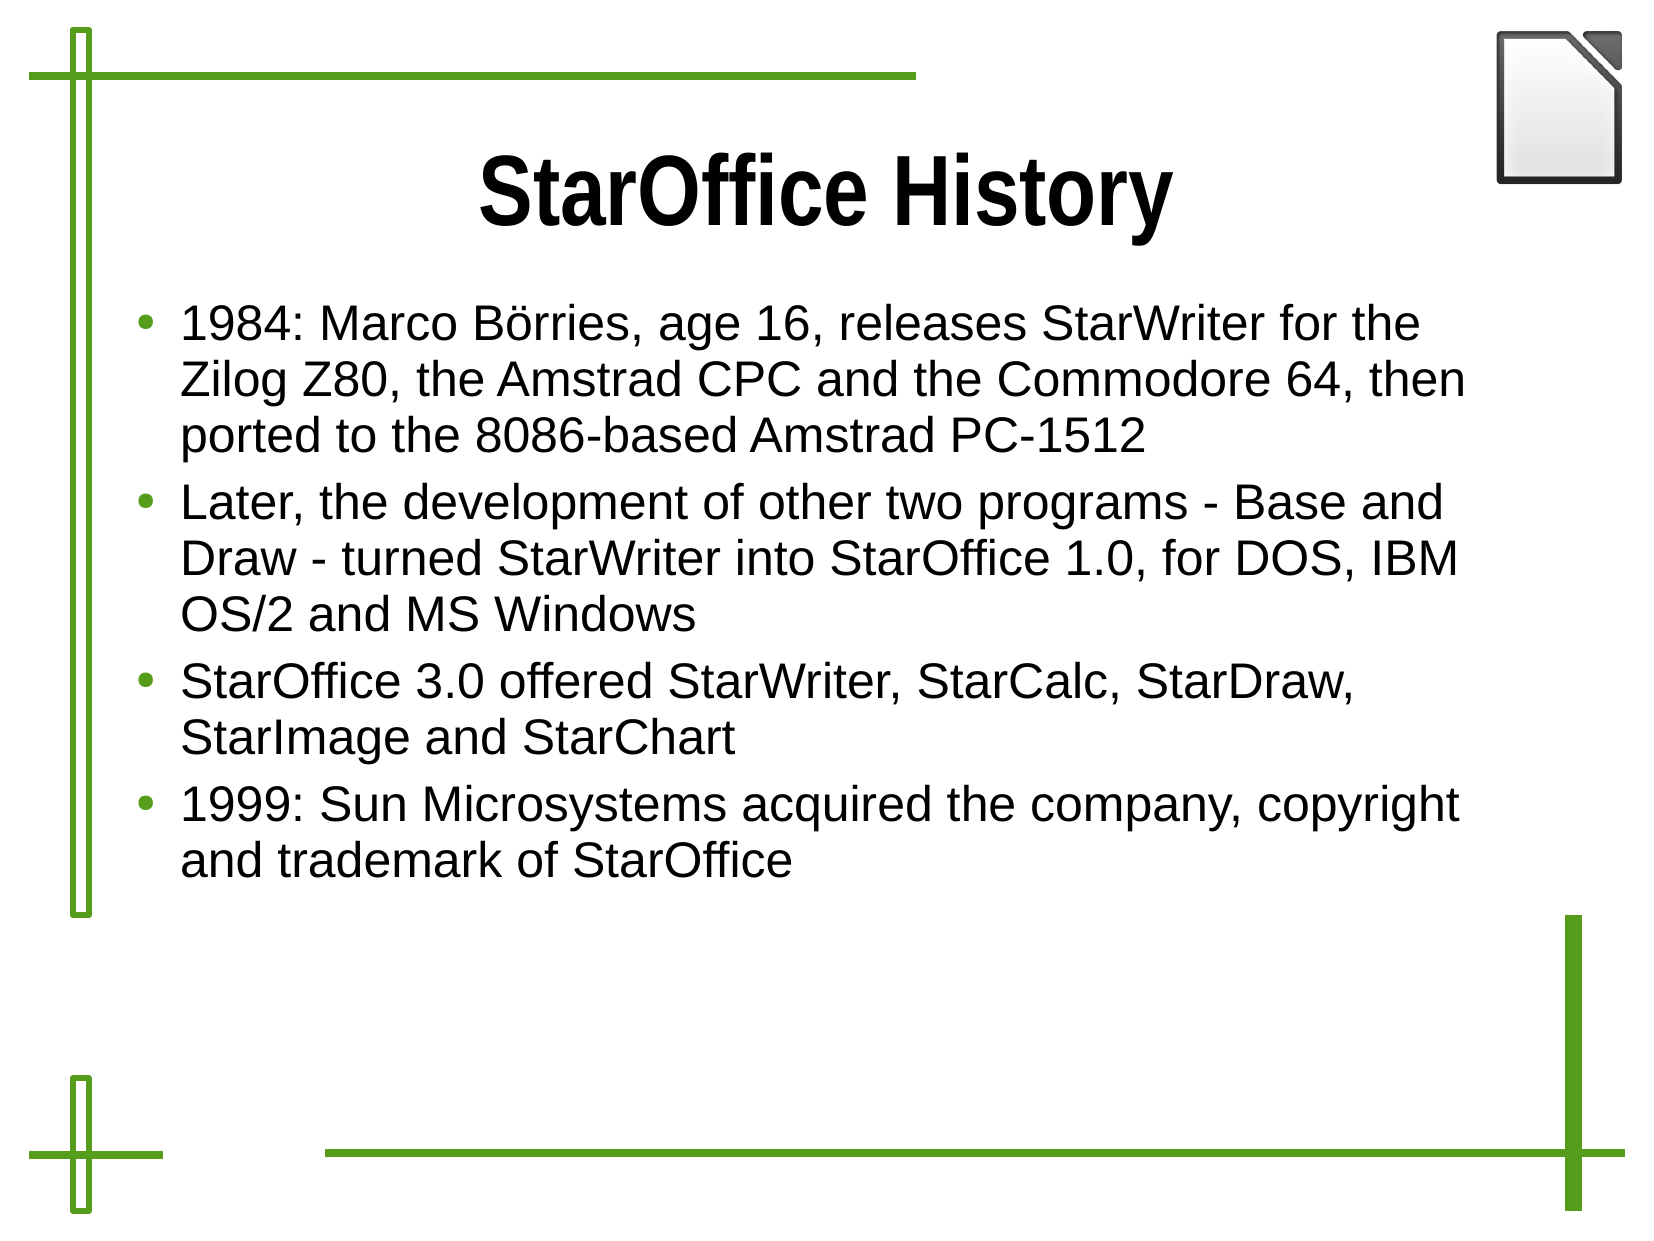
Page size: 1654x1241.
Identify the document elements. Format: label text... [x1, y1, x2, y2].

title StarOffice History [118, 118, 1536, 260]
list 1984: Marco Börries, age 16, releases StarWriter for the Zilog Z80, the Amstrad CPC and the Commodore 64, then ported to the 8086-based Amstrad PC-1512 Later, the development of other two programs - Base and Draw - turned StarWriter into StarOffice 1.0, for DOS, IBM OS/2 and MS Windows StarOffice 3.0 offered StarWriter, StarCalc, StarDraw, StarImage and StarChart 1999: Sun Microsystems acquired the company, copyright and trademark of StarOffice [118, 295, 1536, 1123]
picture [1494, 29, 1624, 186]
